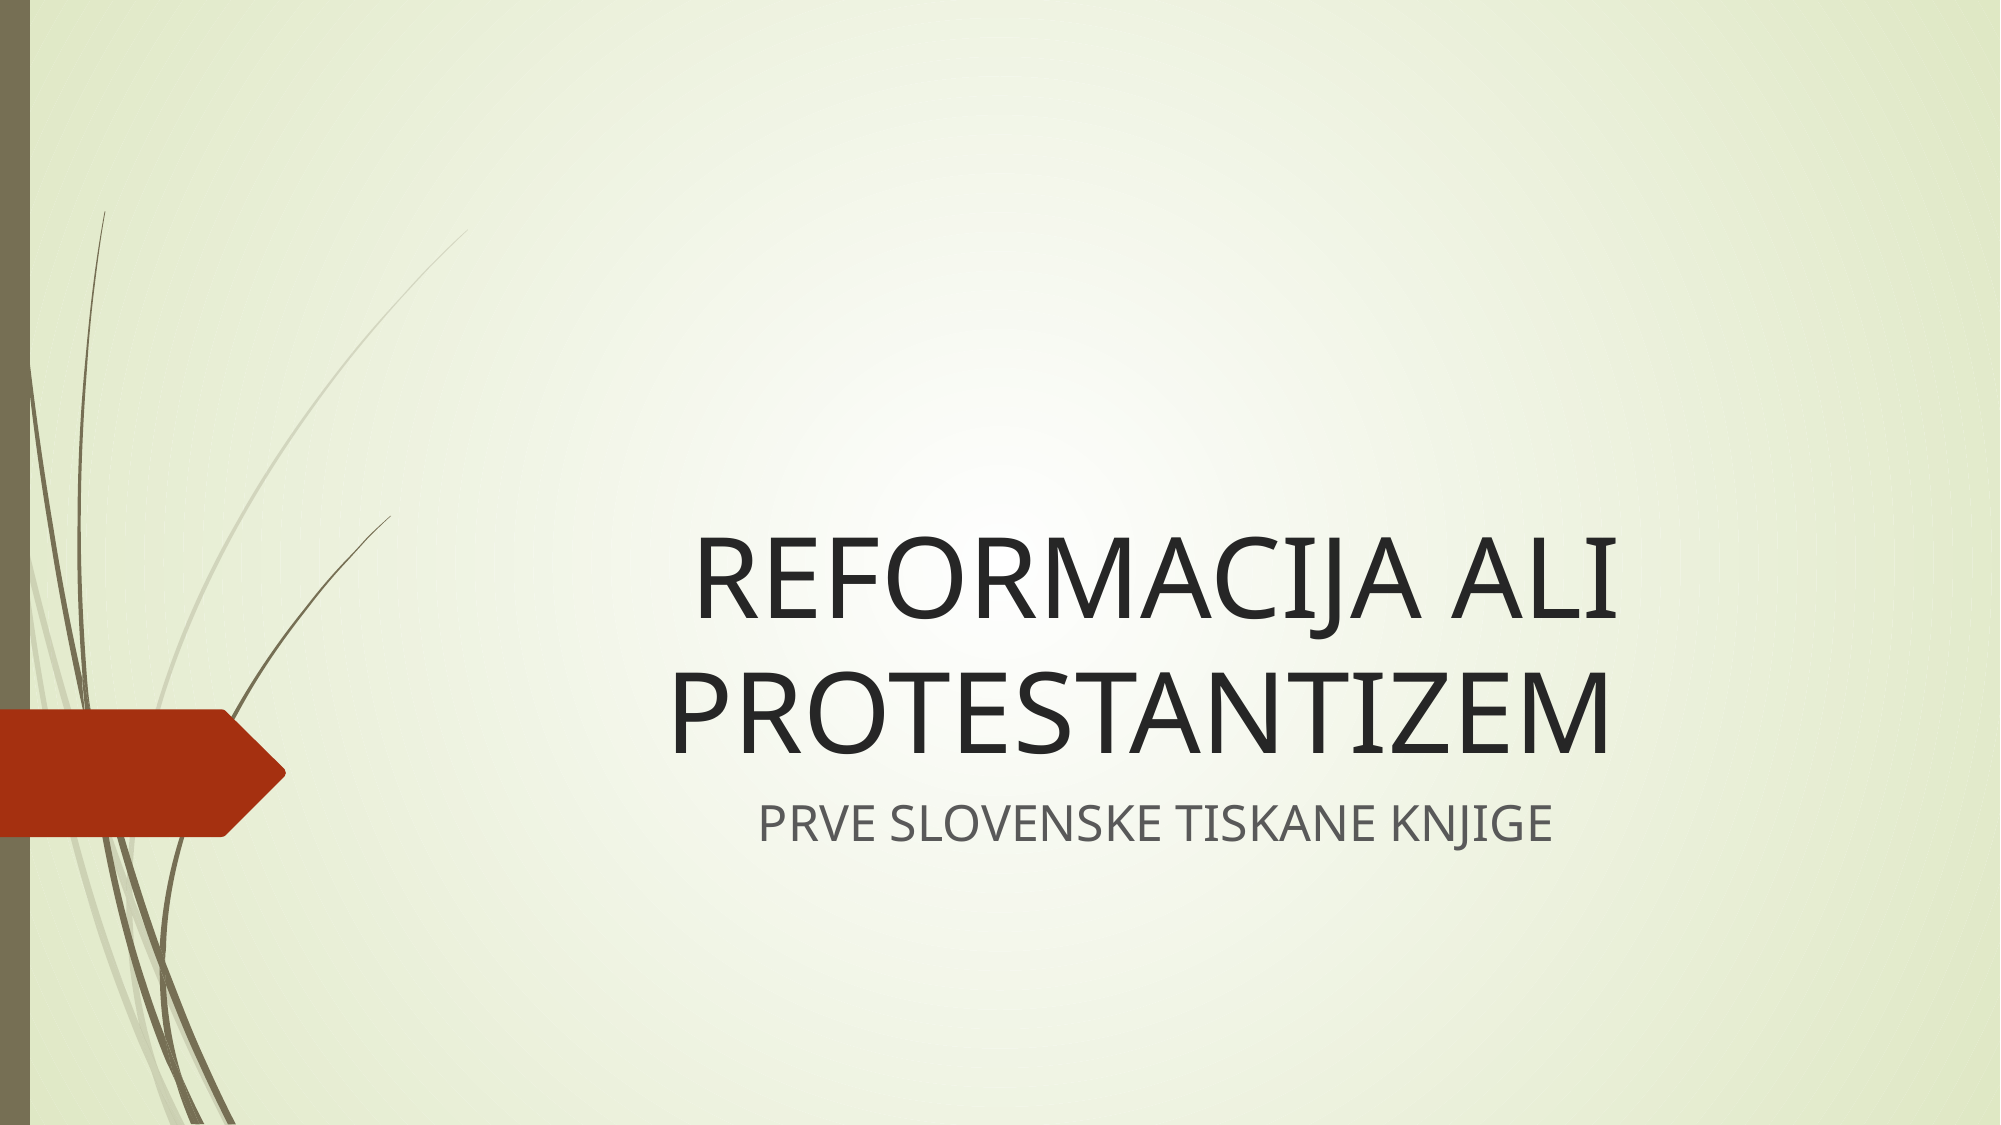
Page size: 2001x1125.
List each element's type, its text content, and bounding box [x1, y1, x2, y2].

subtitle PRVE SLOVENSKE TISKANE KNJIGE [424, 783, 1888, 969]
title REFORMACIJA ALI PROTESTANTIZEM [424, 412, 1888, 783]
